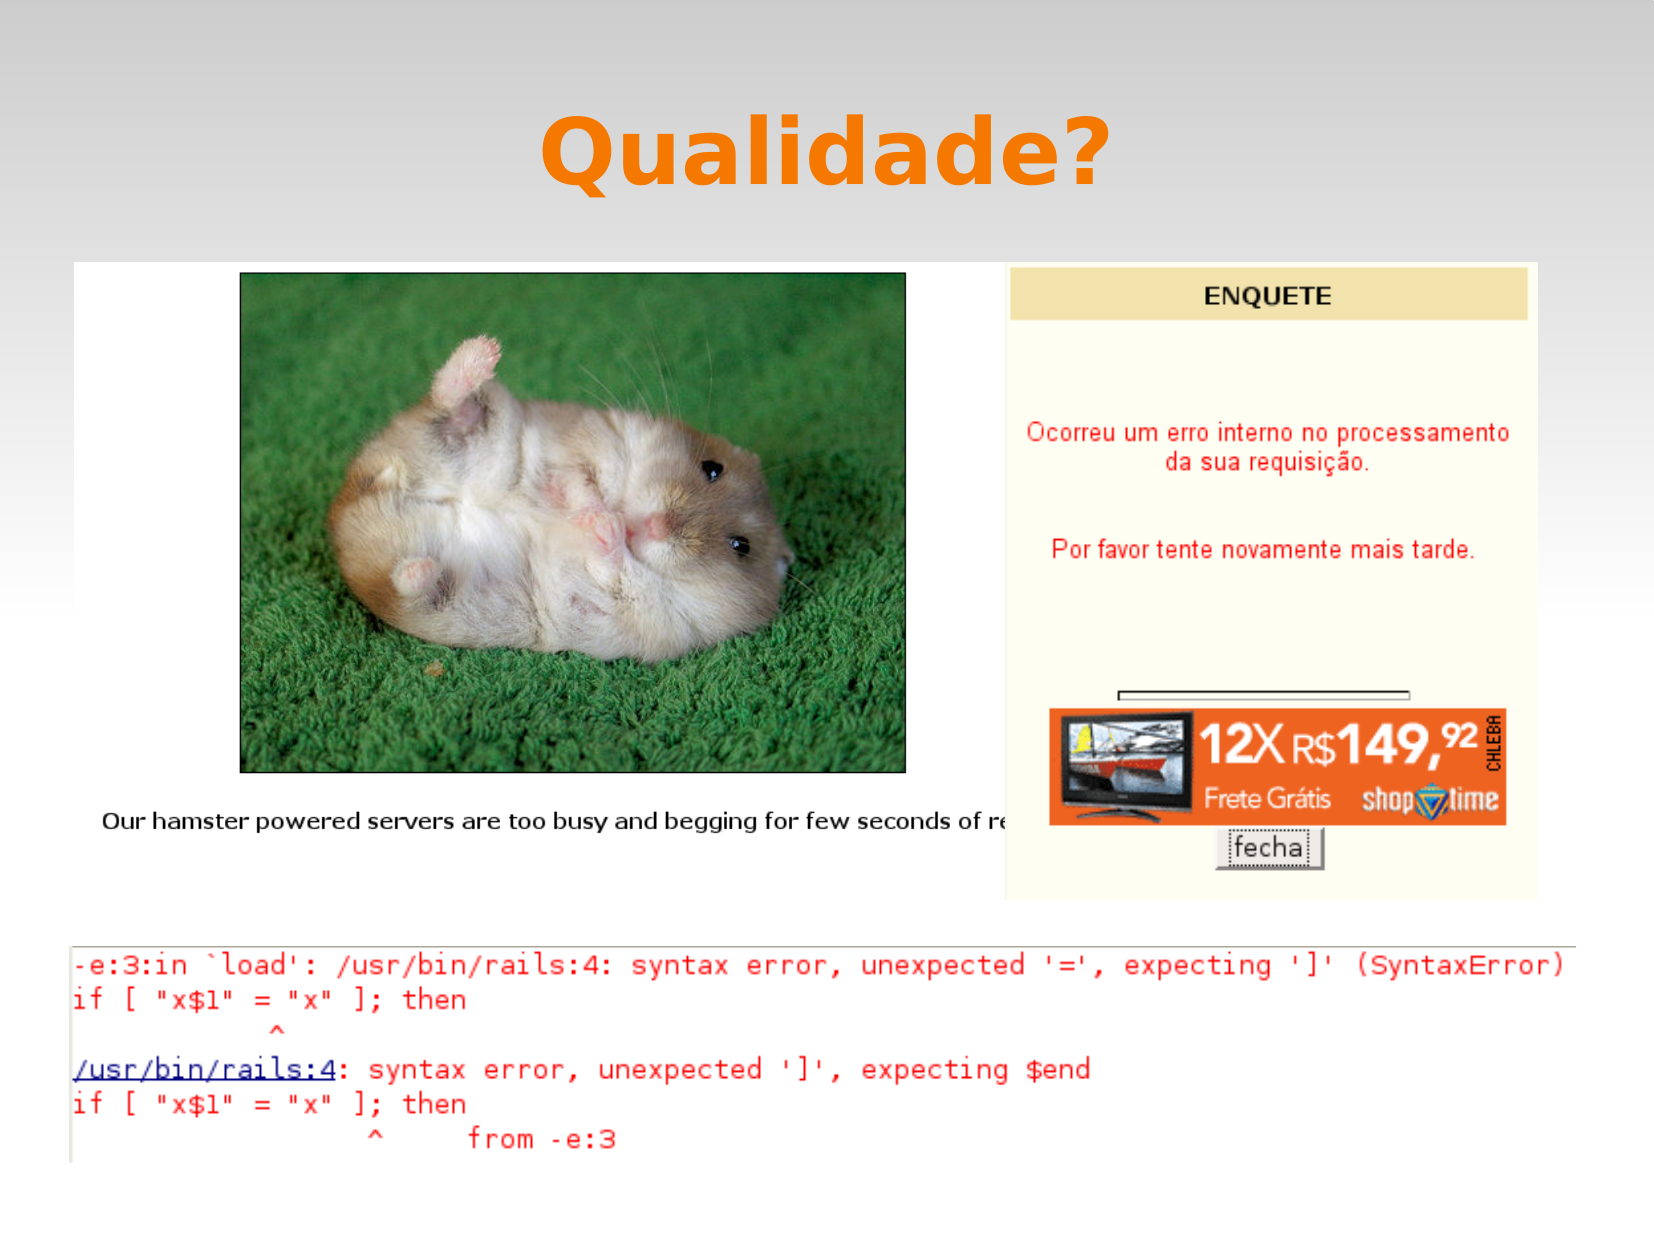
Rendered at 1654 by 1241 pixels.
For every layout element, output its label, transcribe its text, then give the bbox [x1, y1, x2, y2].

title Qualidade? [82, 49, 1571, 257]
picture [69, 946, 1576, 1163]
picture [74, 262, 1538, 901]
